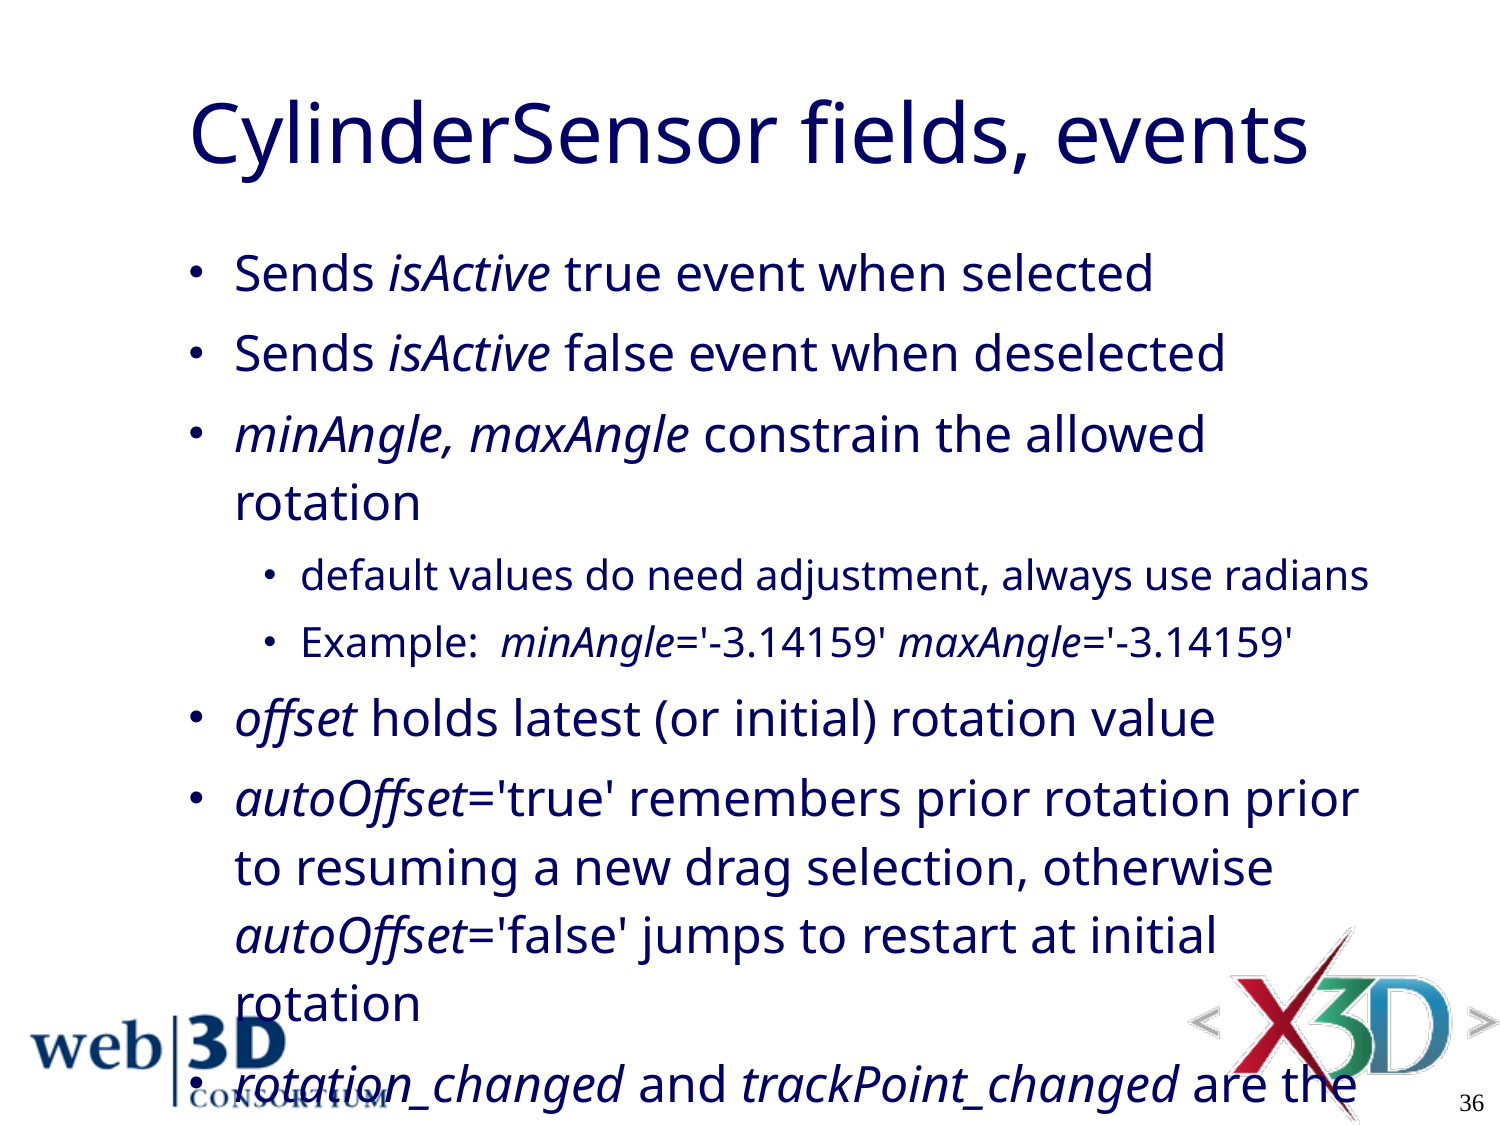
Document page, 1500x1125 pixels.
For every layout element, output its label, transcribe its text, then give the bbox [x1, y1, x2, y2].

picture [12, 998, 413, 1118]
list Sends isActive true event when selected Sends isActive false event when deselected minAngle, maxAngle constrain the allowed rotation default values do need adjustment, always use radians Example: minAngle='-3.14159' maxAngle='-3.14159' offset holds latest (or initial) rotation value autoOffset='true' remembers prior rotation prior to resuming a new drag selection, otherwise autoOffset='false' jumps to restart at initial rotation rotation_changed and trackPoint_changed are the basic output events for sensor results [112, 237, 1388, 986]
picture [260, 998, 276, 1018]
picture [309, 1008, 322, 1018]
picture [368, 998, 384, 1018]
picture [1187, 926, 1500, 1125]
title CylinderSensor fields, events [112, 44, 1388, 218]
